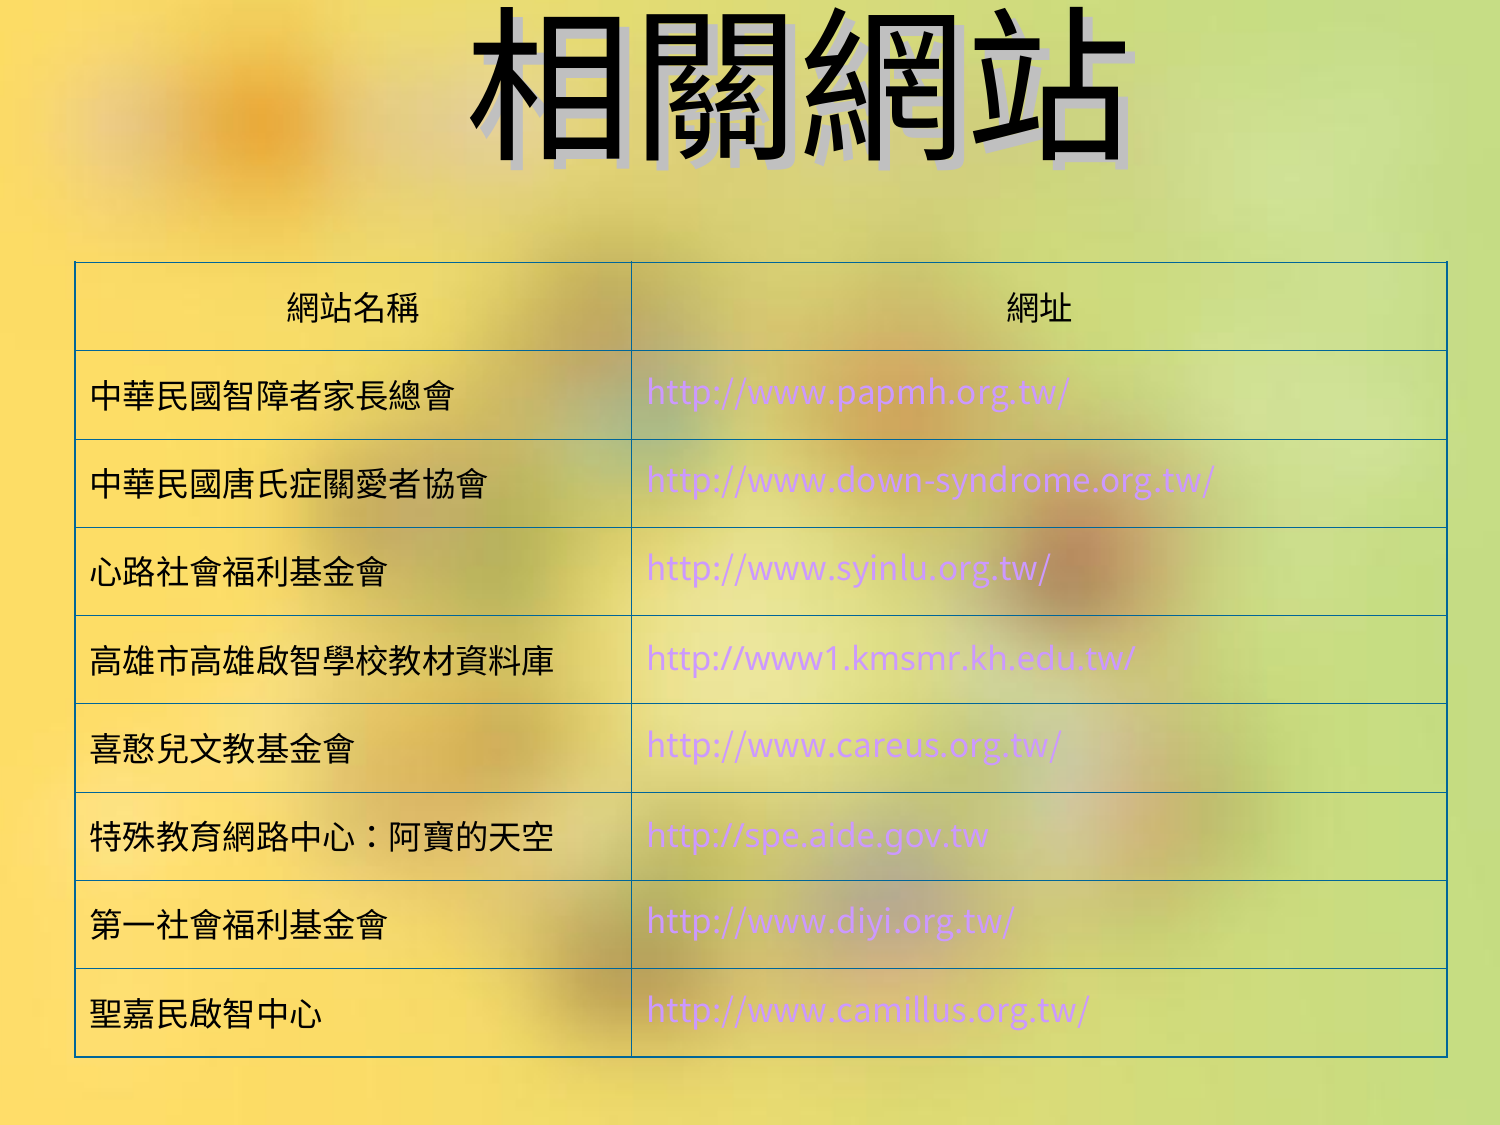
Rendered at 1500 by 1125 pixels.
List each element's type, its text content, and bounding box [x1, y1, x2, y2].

table_cell http://www.careus.org.tw/ [632, 704, 1446, 792]
table_cell http://www.syinlu.org.tw/ [632, 528, 1446, 615]
text_box 相關網站 [407, 0, 1191, 188]
table_cell 高雄市高雄啟智學校教材資料庫 [76, 616, 631, 703]
table_cell http://www.down-syndrome.org.tw/ [632, 440, 1446, 527]
table_cell 心路社會福利基金會 [76, 528, 631, 615]
table_cell 聖嘉民啟智中心 [76, 969, 631, 1056]
table_cell 特殊教育網路中心：阿寶的天空 [76, 793, 631, 880]
table_cell http://www.papmh.org.tw/ [632, 351, 1446, 439]
picture [0, 0, 1500, 1125]
table_header 網址 [632, 263, 1446, 350]
table_header 網站名稱 [76, 263, 631, 350]
table_cell 第一社會福利基金會 [76, 881, 631, 968]
table_cell http://www.diyi.org.tw/ [632, 881, 1446, 968]
table_cell 中華民國智障者家長總會 [76, 351, 631, 439]
table_cell 中華民國唐氏症關愛者協會 [76, 440, 631, 527]
table_cell 喜憨兒文教基金會 [76, 704, 631, 792]
table_cell http://www.camillus.org.tw/ [632, 969, 1446, 1056]
table_cell http://www1.kmsmr.kh.edu.tw/ [632, 616, 1446, 703]
table_cell http://spe.aide.gov.tw [632, 793, 1446, 880]
